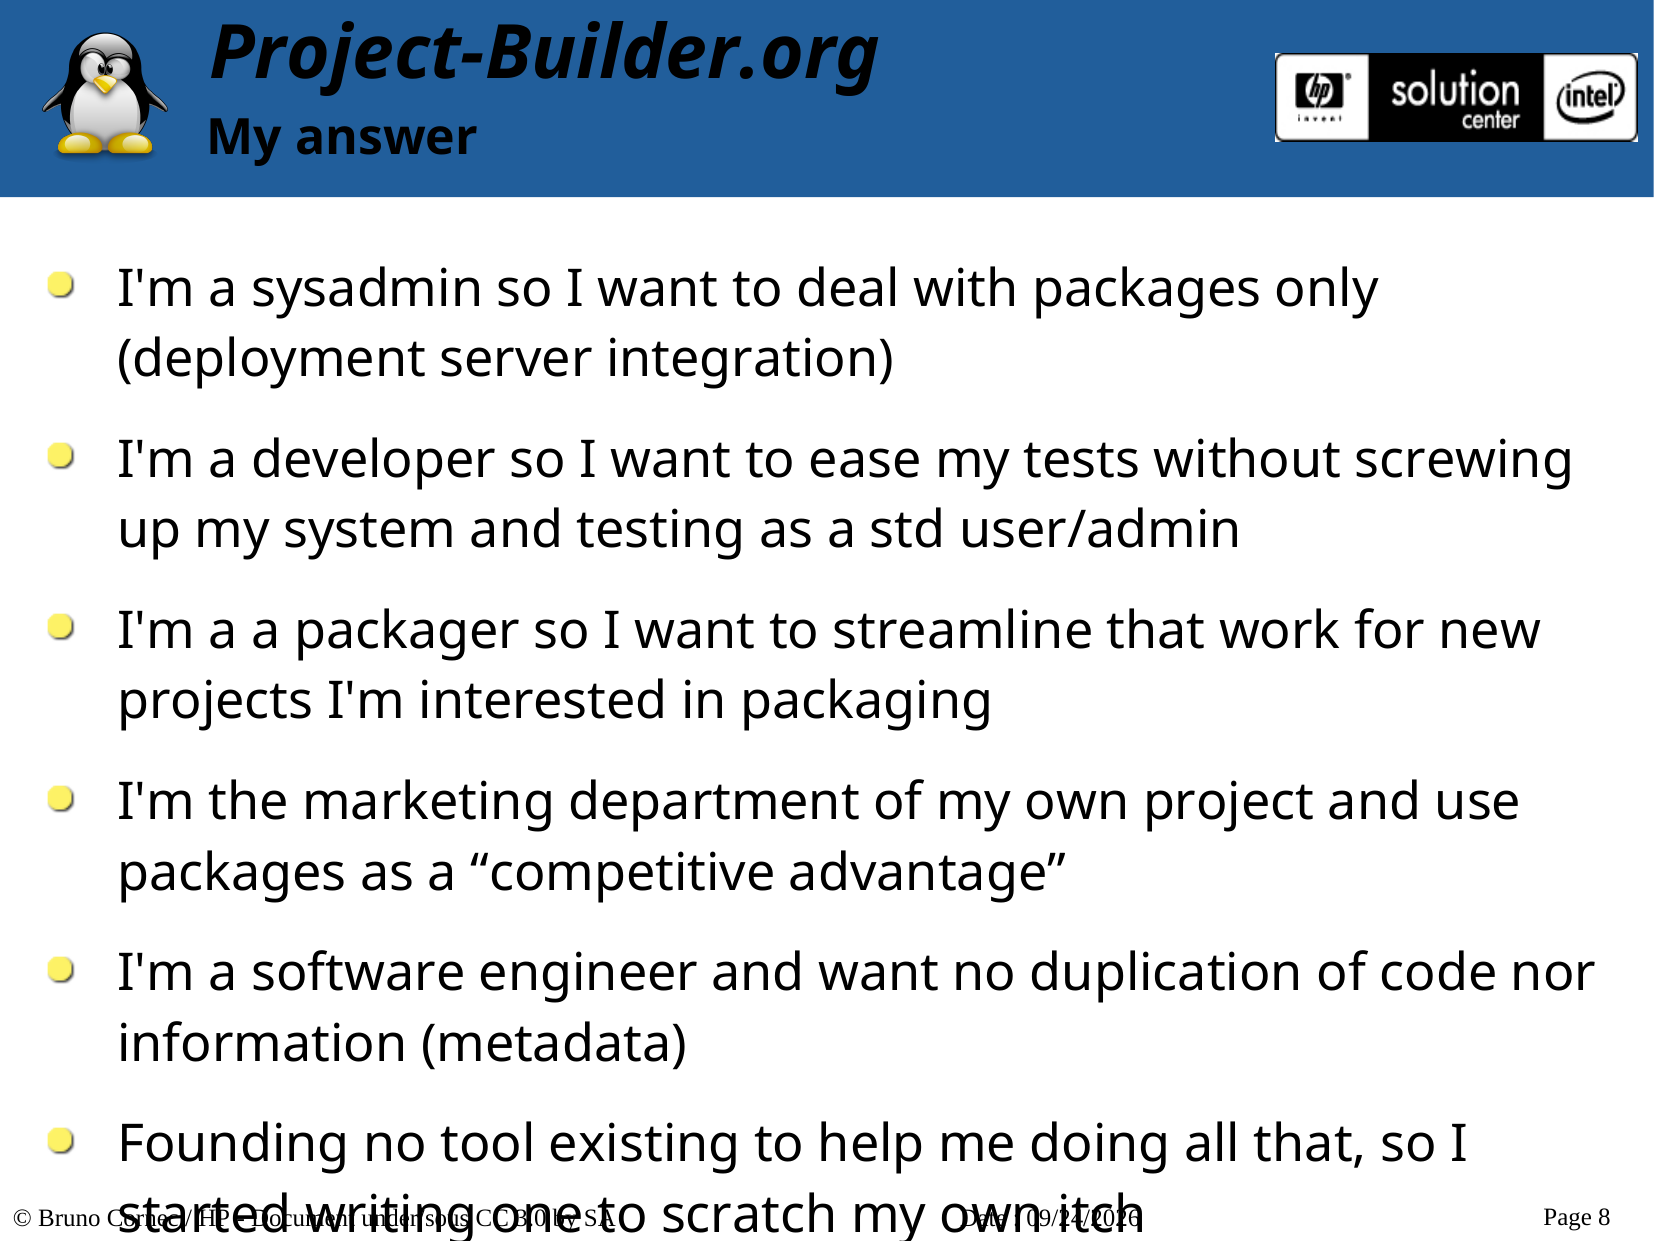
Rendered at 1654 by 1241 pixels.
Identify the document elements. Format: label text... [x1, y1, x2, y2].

picture [1275, 53, 1638, 142]
picture [42, 29, 168, 167]
title My answer [206, 56, 1121, 218]
picture [46, 1137, 77, 1157]
list I'm a sysadmin so I want to deal with packages only (deployment server integration) I'm a developer so I want to ease my tests without screwing up my system and testing as a std user/admin I'm a a packager so I want to streamline that work for new projects I'm interested in packaging I'm the marketing department of my own project and use packages as a “competitive advantage” I'm a software engineer and want no duplication of code nor information (metadata) Founding no tool existing to help me doing all that, so I started writing one to scratch my own itch [34, 250, 1642, 1137]
